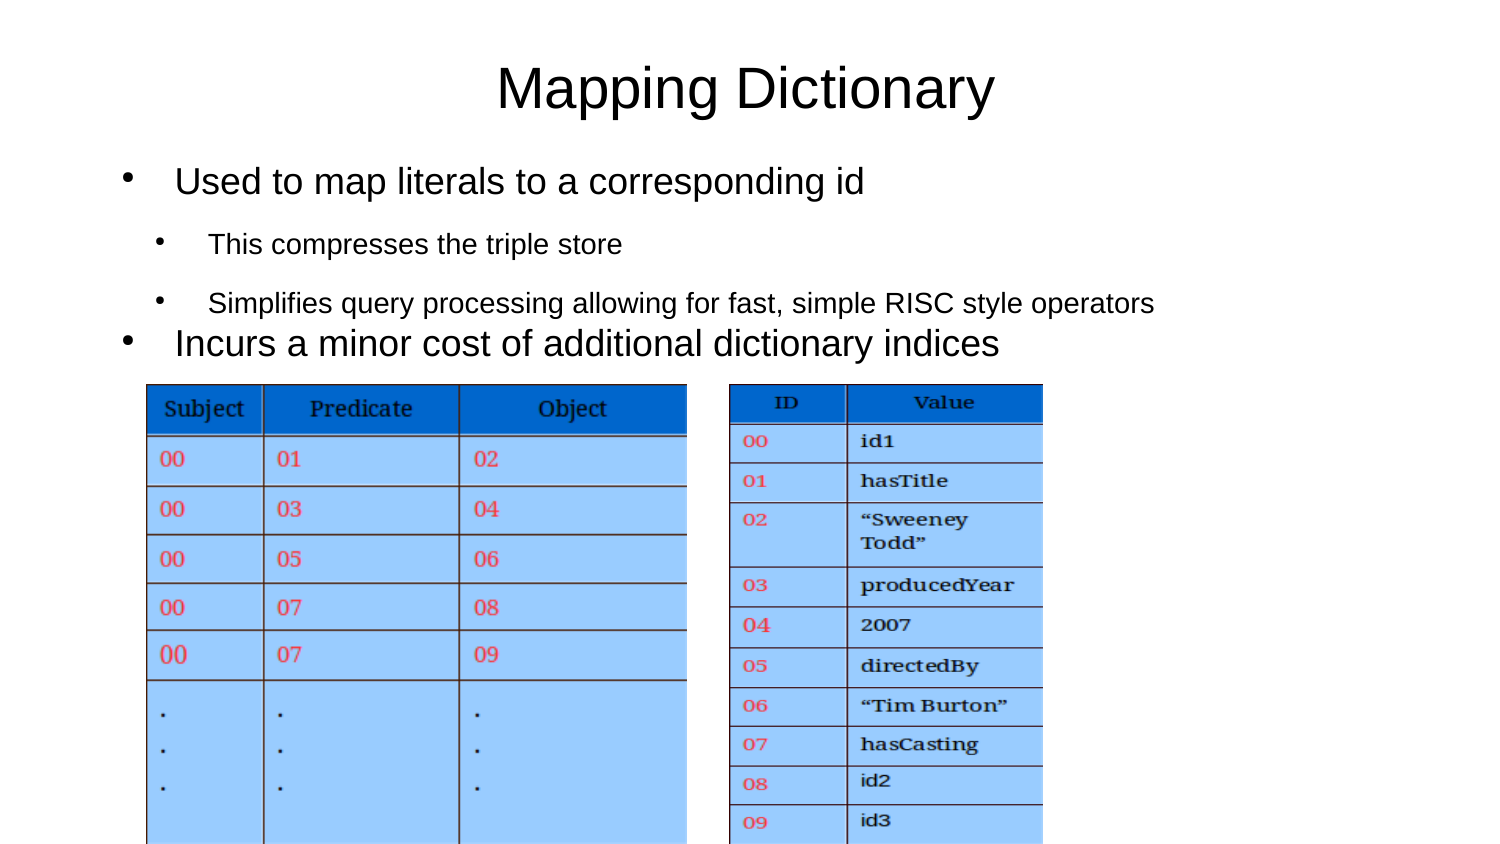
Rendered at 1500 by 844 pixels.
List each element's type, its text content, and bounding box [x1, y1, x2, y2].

list Used to map literals to a corresponding id This compresses the triple store Simplifies query processing allowing for fast, simple RISC style operators Incurs a minor cost of additional dictionary indices [51, 141, 1449, 750]
picture [729, 384, 1043, 844]
title Mapping Dictionary [47, 35, 1445, 130]
picture [146, 384, 687, 844]
